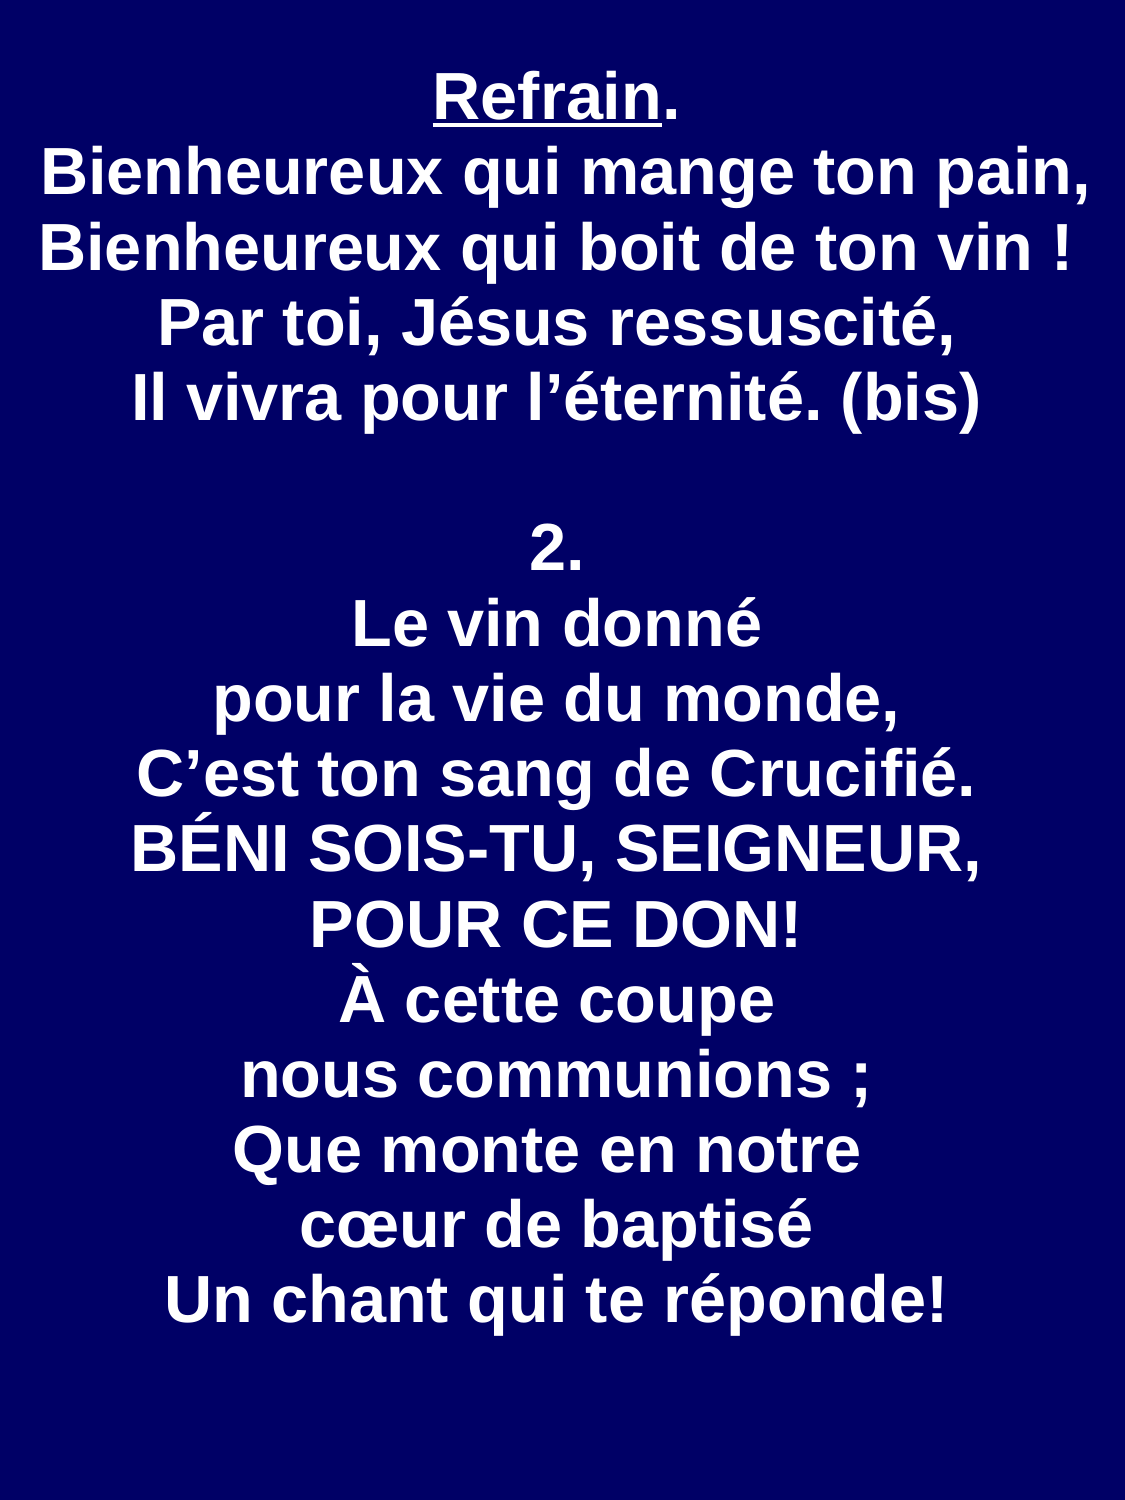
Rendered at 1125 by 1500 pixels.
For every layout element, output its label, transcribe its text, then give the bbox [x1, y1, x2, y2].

text_box Refrain. Bienheureux qui mange ton pain, Bienheureux qui boit de ton vin ! Par toi, Jésus ressuscité, Il vivra pour l’éternité. (bis) 2. Le vin donné pour la vie du monde, C’est ton sang de Crucifié. BÉNI SOIS-TU, SEIGNEUR, POUR CE DON! À cette coupe nous communions ; Que monte en notre cœur de baptisé Un chant qui te réponde! [21, 58, 1093, 1338]
